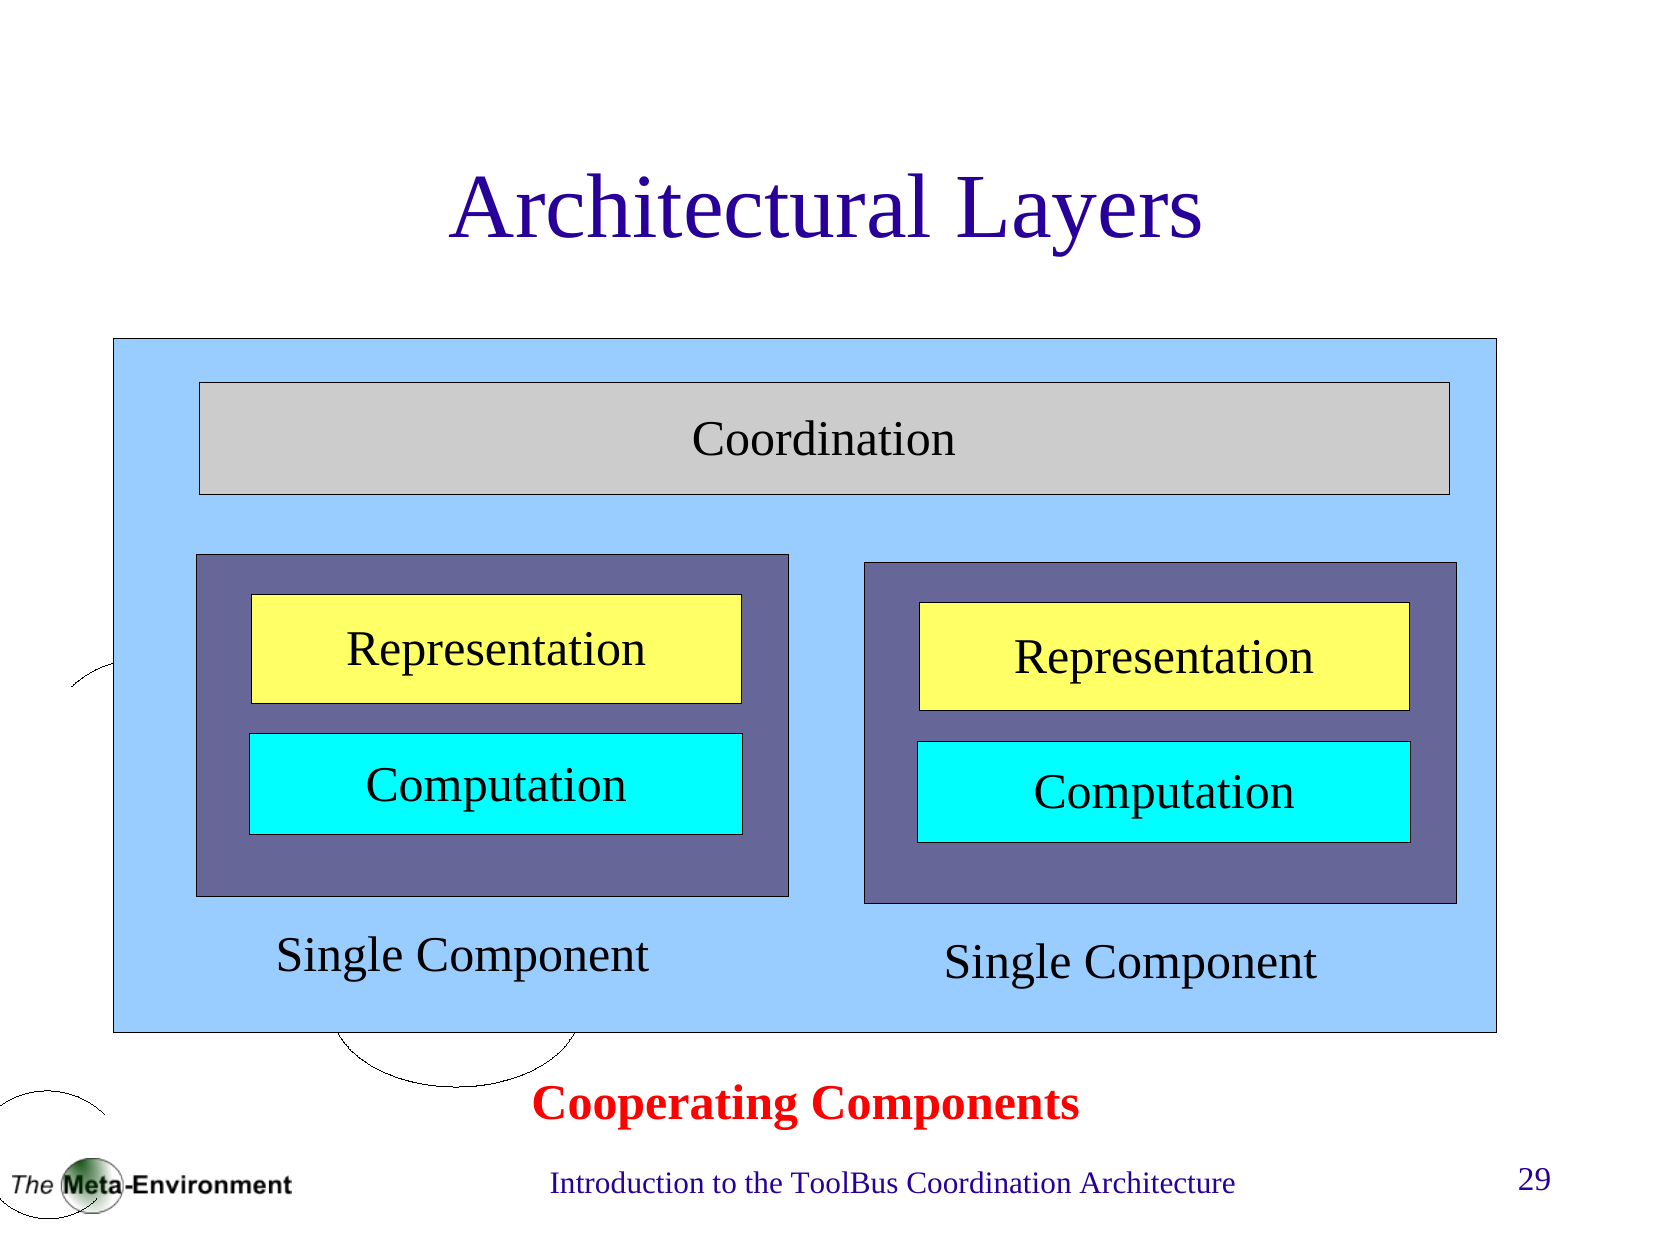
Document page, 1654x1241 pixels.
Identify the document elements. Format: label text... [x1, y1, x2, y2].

text_box Single Component [943, 934, 1318, 995]
text_box Computation [249, 733, 743, 835]
text_box Representation [251, 594, 742, 704]
text_box Cooperating Components [531, 1075, 1081, 1136]
text_box Single Component [275, 926, 650, 988]
picture [12, 1158, 292, 1214]
text_box Coordination [199, 382, 1450, 495]
text_box Computation [917, 741, 1411, 843]
text_box Representation [919, 602, 1410, 711]
title Architectural Layers [121, 102, 1534, 311]
text_box [113, 338, 1497, 1033]
